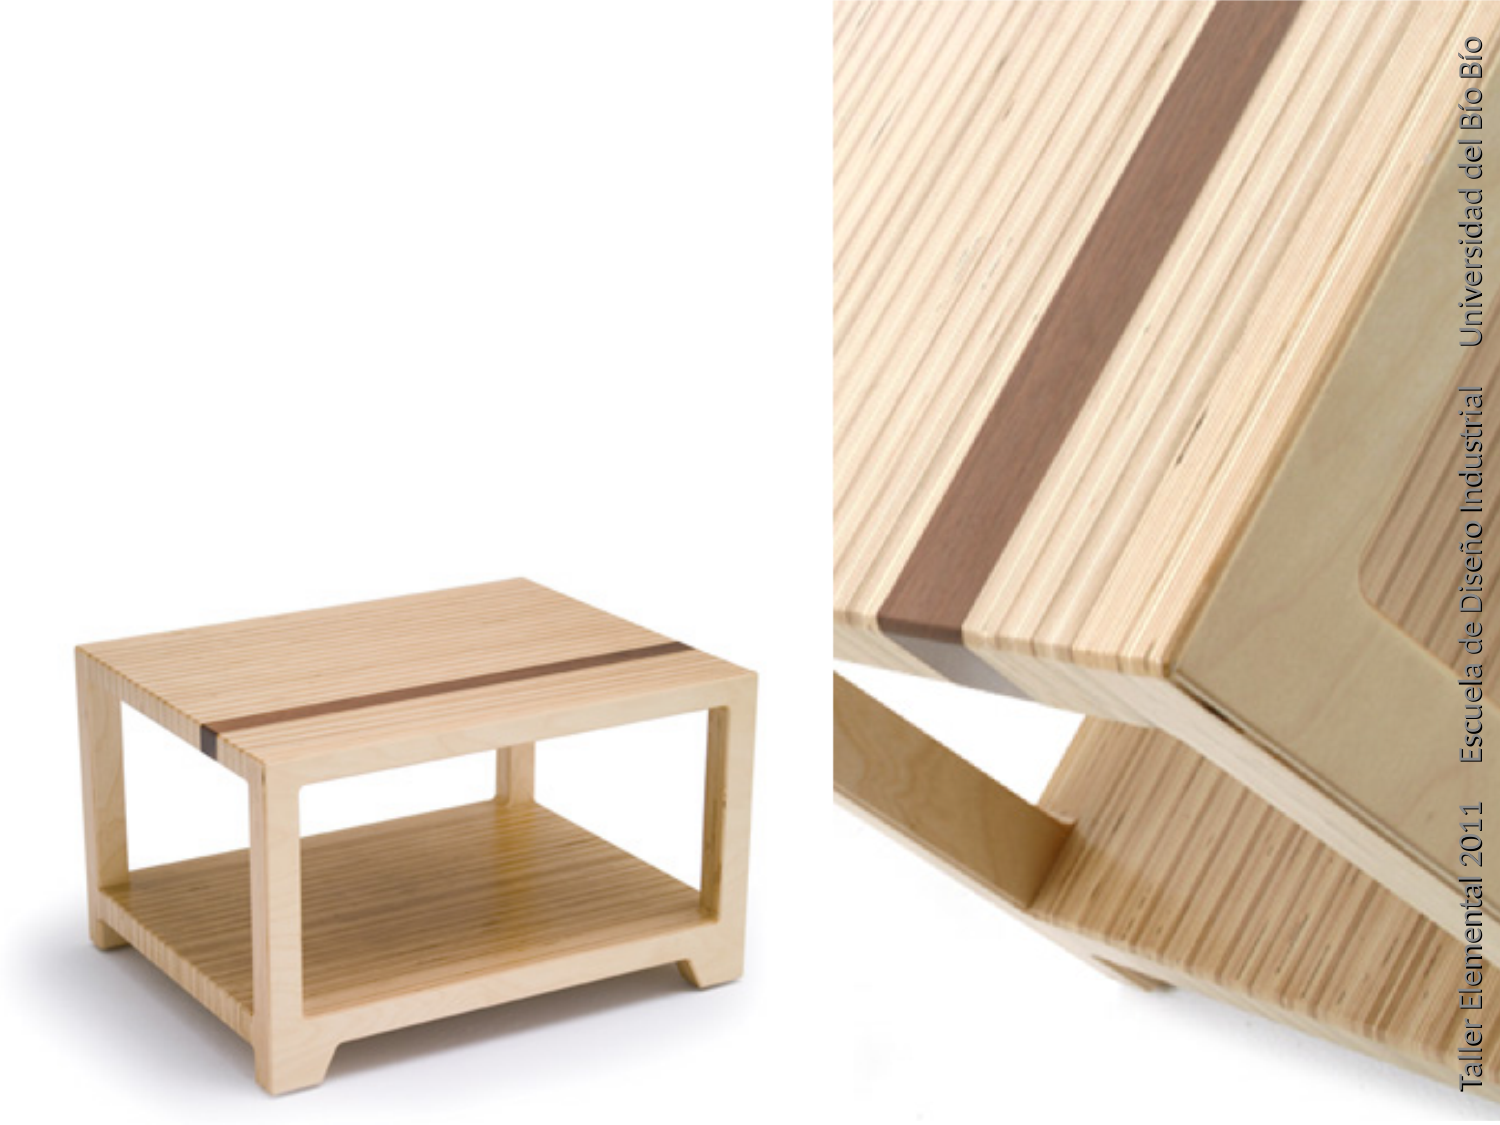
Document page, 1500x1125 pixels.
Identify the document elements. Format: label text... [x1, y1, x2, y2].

text_box Taller Elemental 2011 Escuela de Diseño Industrial Universidad del Bío Bío [1435, 0, 1500, 1106]
picture [0, 0, 1500, 1125]
